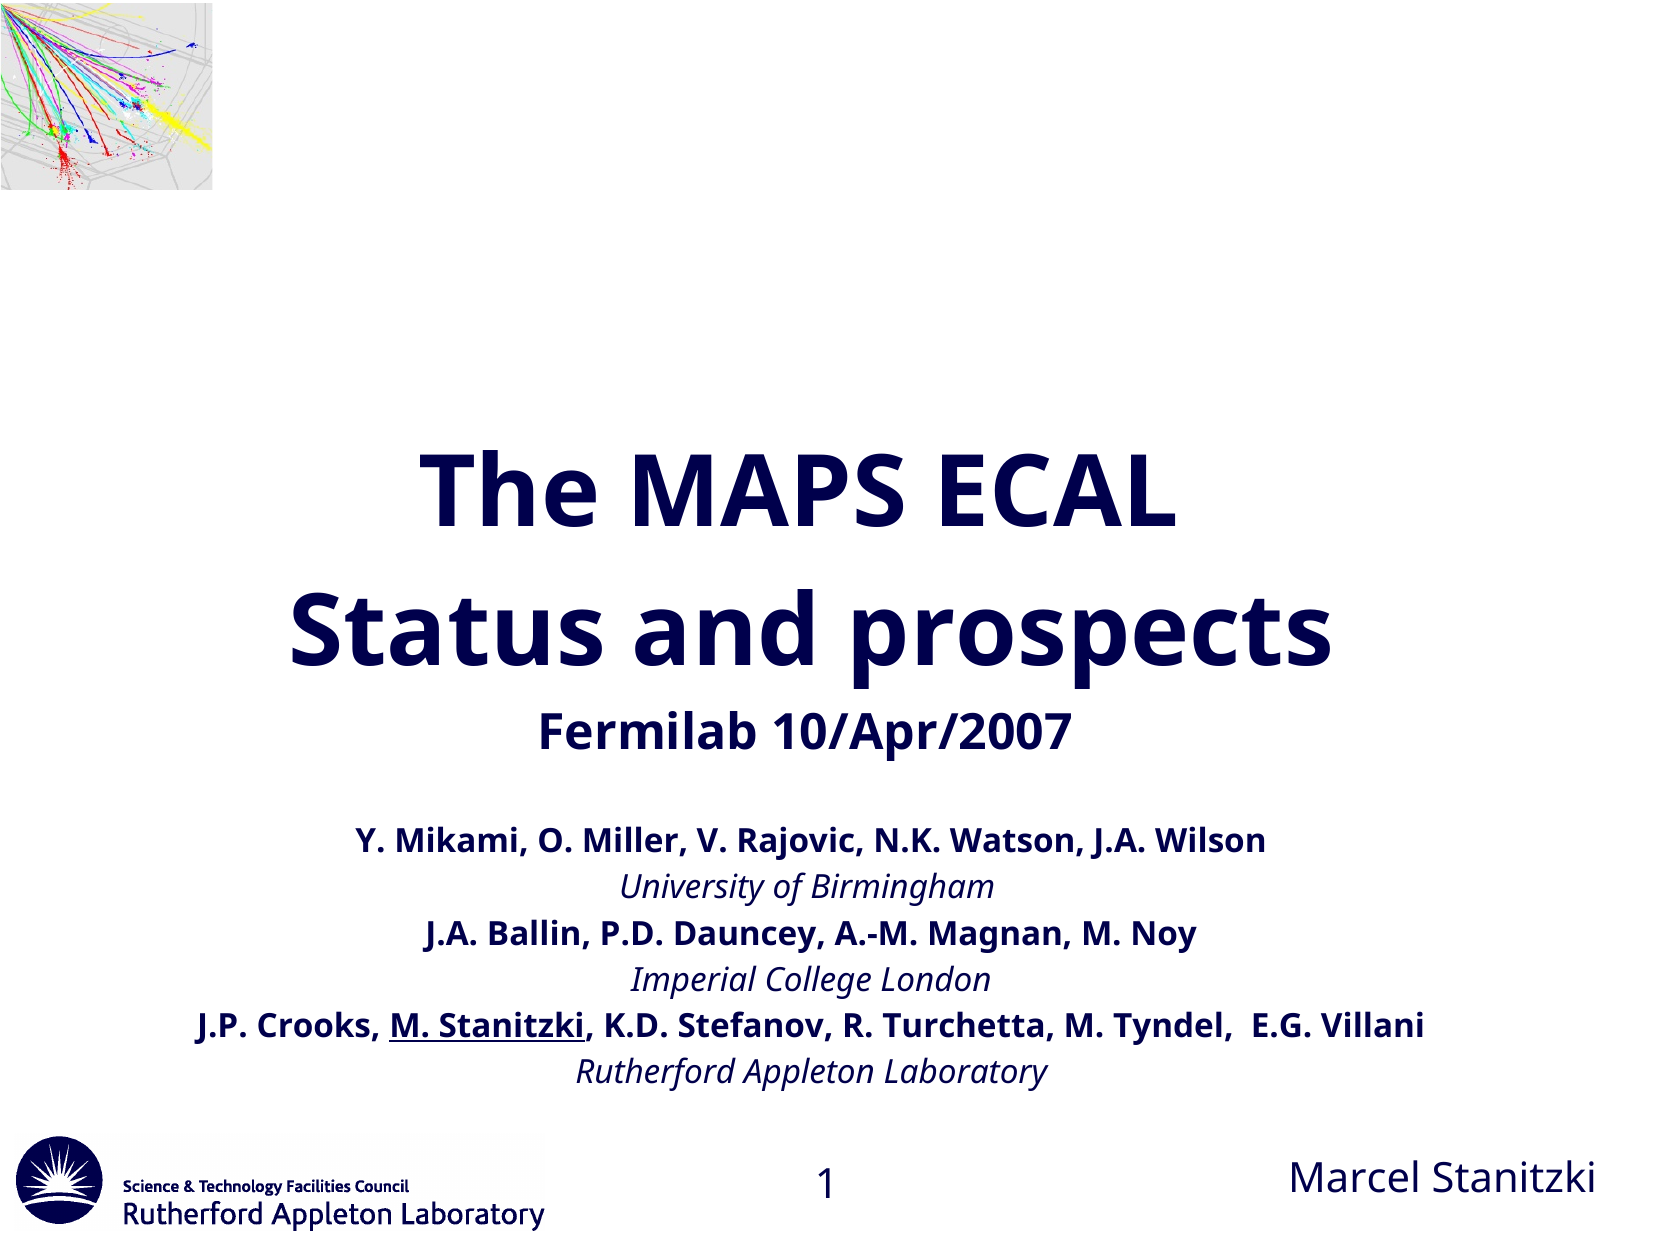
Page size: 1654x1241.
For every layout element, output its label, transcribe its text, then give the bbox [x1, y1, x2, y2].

picture [14, 1133, 545, 1231]
text_box The MAPS ECAL Status and prospects Fermilab 10/Apr/2007 Y. Mikami, O. Miller, V. Rajovic, N.K. Watson, J.A. Wilson University of Birmingham J.A. Ballin, P.D. Dauncey, A.-M. Magnan, M. Noy Imperial College London J.P. Crooks, M. Stanitzki, K.D. Stefanov, R. Turchetta, M. Tyndel, E.G. Villani Rutherford Appleton Laboratory [41, 409, 1583, 977]
picture [0, 3, 213, 190]
